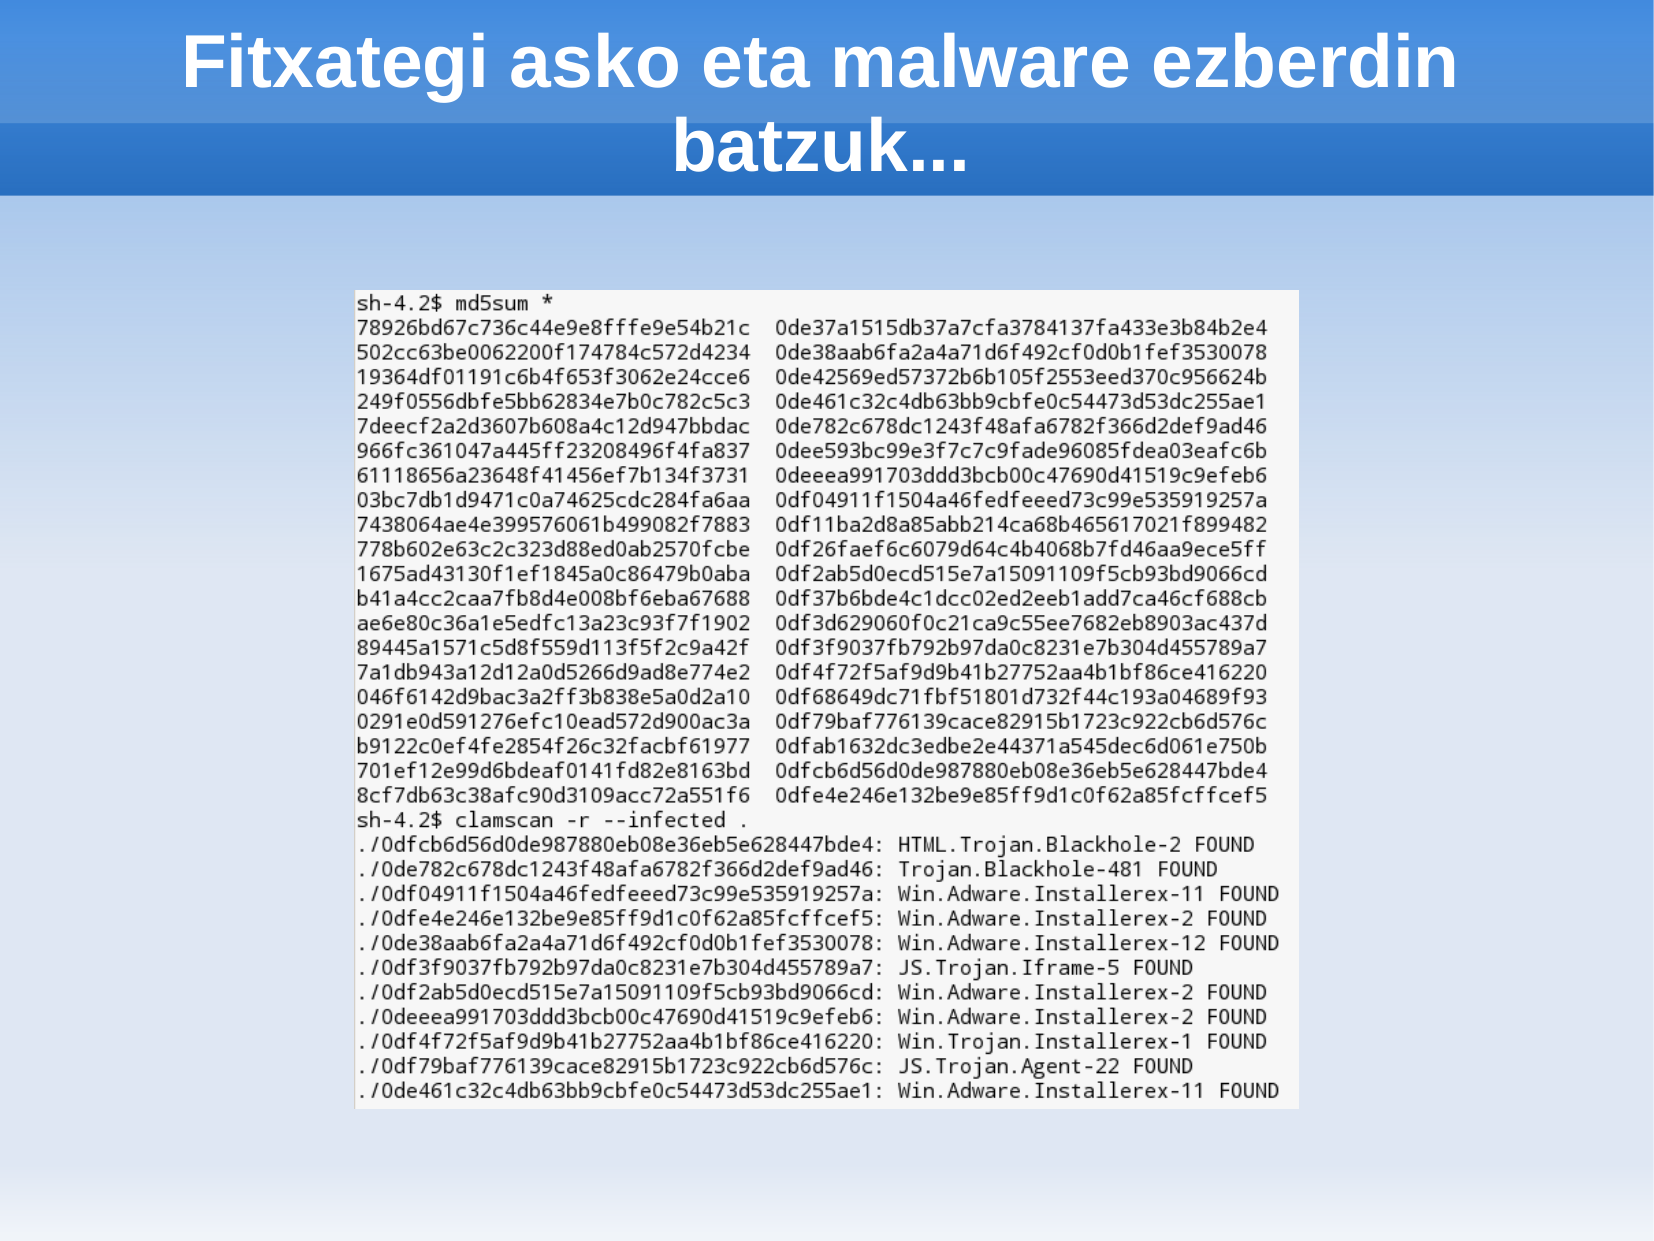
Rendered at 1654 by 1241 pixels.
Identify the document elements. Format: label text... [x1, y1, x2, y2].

picture [0, 0, 1654, 1241]
title Fitxategi asko eta malware ezberdin batzuk... [76, 0, 1565, 208]
